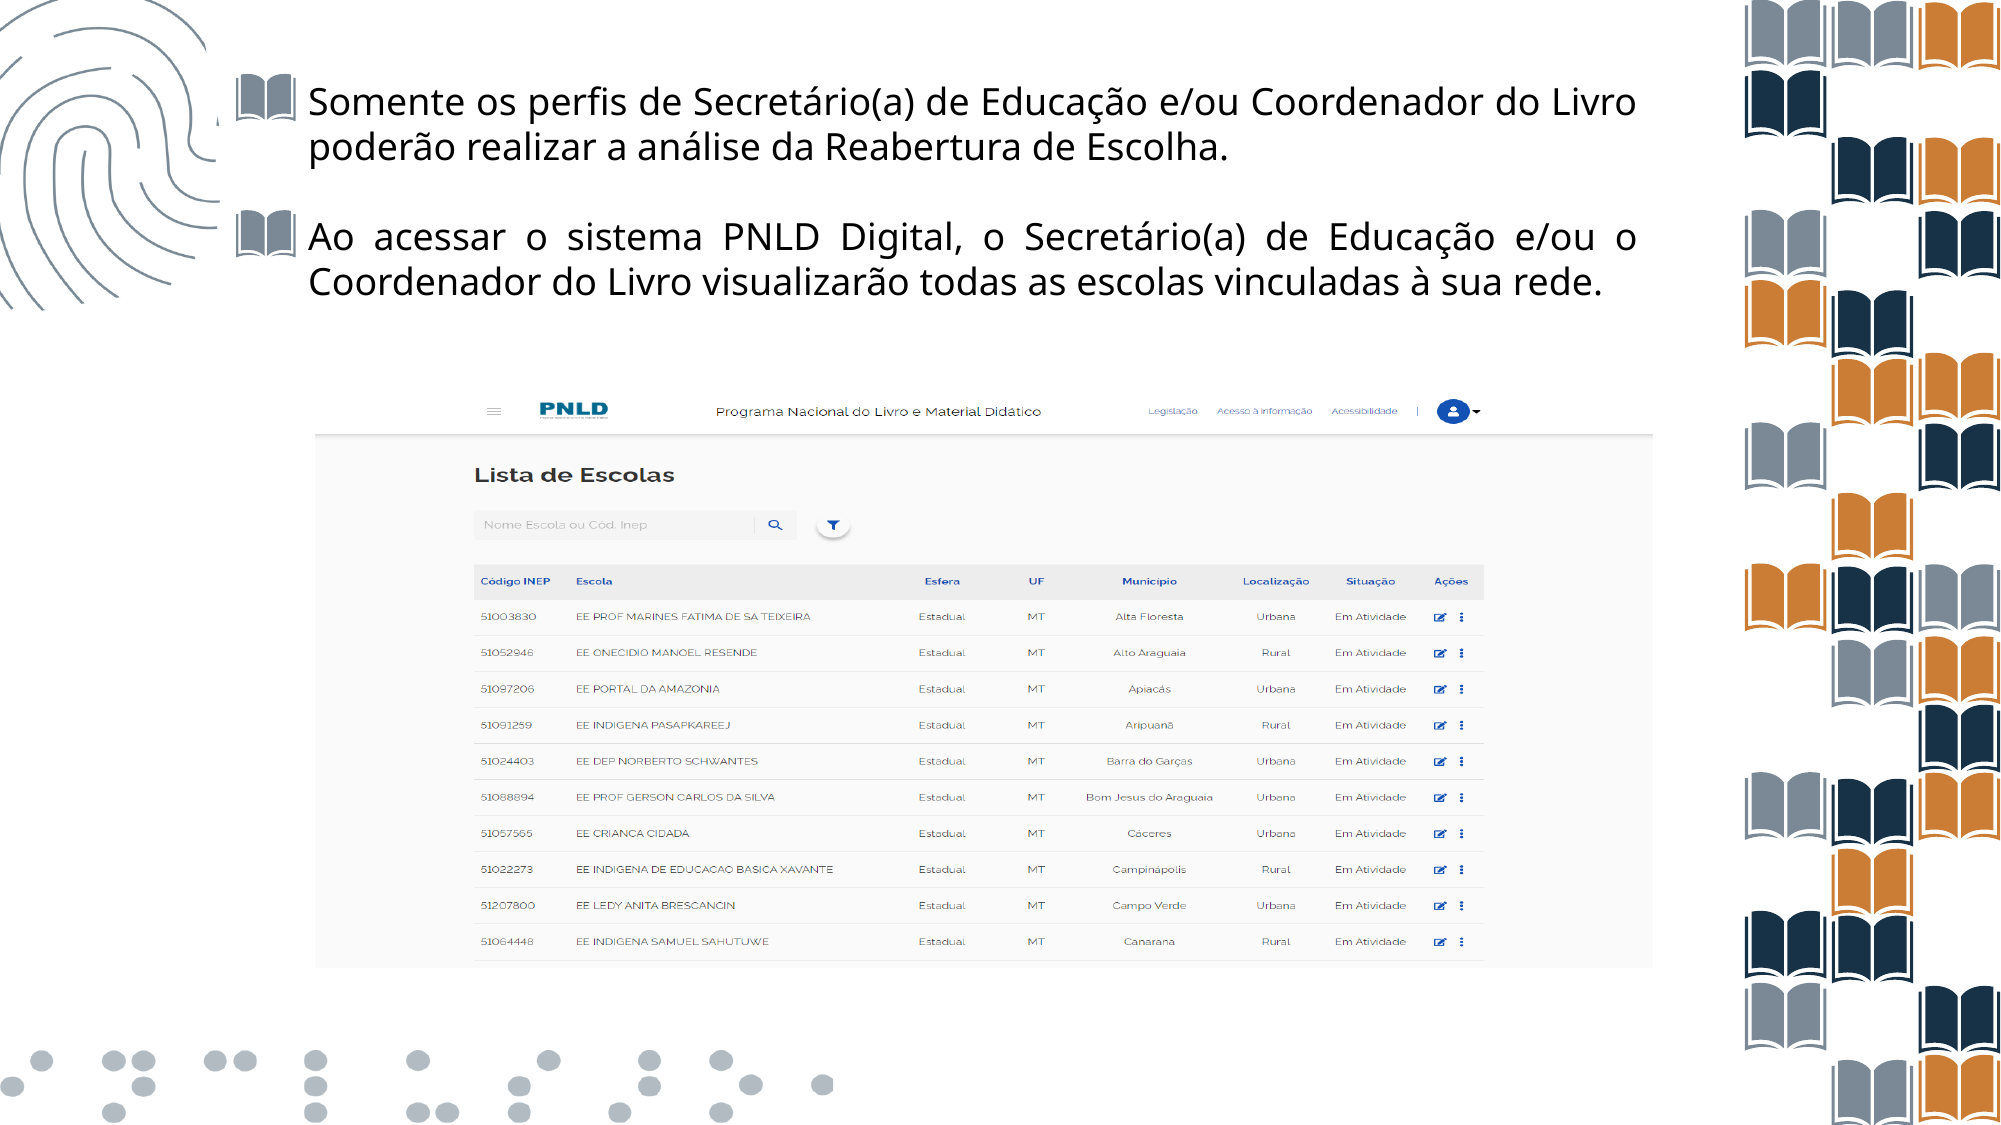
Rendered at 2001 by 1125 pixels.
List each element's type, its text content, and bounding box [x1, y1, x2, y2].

text_box [1831, 0, 1914, 69]
text_box [1744, 206, 1827, 348]
text_box [1918, 561, 2000, 841]
text_box [1831, 489, 1914, 561]
text_box [1831, 563, 1914, 635]
text_box [236, 71, 293, 122]
text_box [1831, 133, 1914, 205]
text_box [1744, 769, 1827, 840]
text_box [1831, 775, 1914, 984]
text_box Somente os perfis de Secretário(a) de Educação e/ou Coordenador do Livro poderão realizar a análise da Reabertura de Escolha. Ao acessar o sistema PNLD Digital, o Secretário(a) de Educação e/ou o Coordenador do Livro visualizarão todas as escolas vinculadas à sua rede. [293, 70, 1707, 358]
text_box [0, 0, 296, 318]
text_box [1918, 349, 2000, 492]
text_box [1918, 0, 2000, 71]
text_box [1744, 0, 1827, 139]
text_box [1918, 207, 2000, 279]
text_box [0, 1050, 834, 1123]
text_box [1744, 907, 1827, 1051]
text_box [1918, 134, 2000, 206]
text_box [1831, 287, 1914, 427]
text_box [1831, 1056, 1914, 1125]
text_box [1918, 982, 2000, 1123]
picture [315, 391, 1653, 968]
text_box [1831, 636, 1914, 708]
text_box [1744, 560, 1827, 632]
text_box [1744, 419, 1827, 491]
